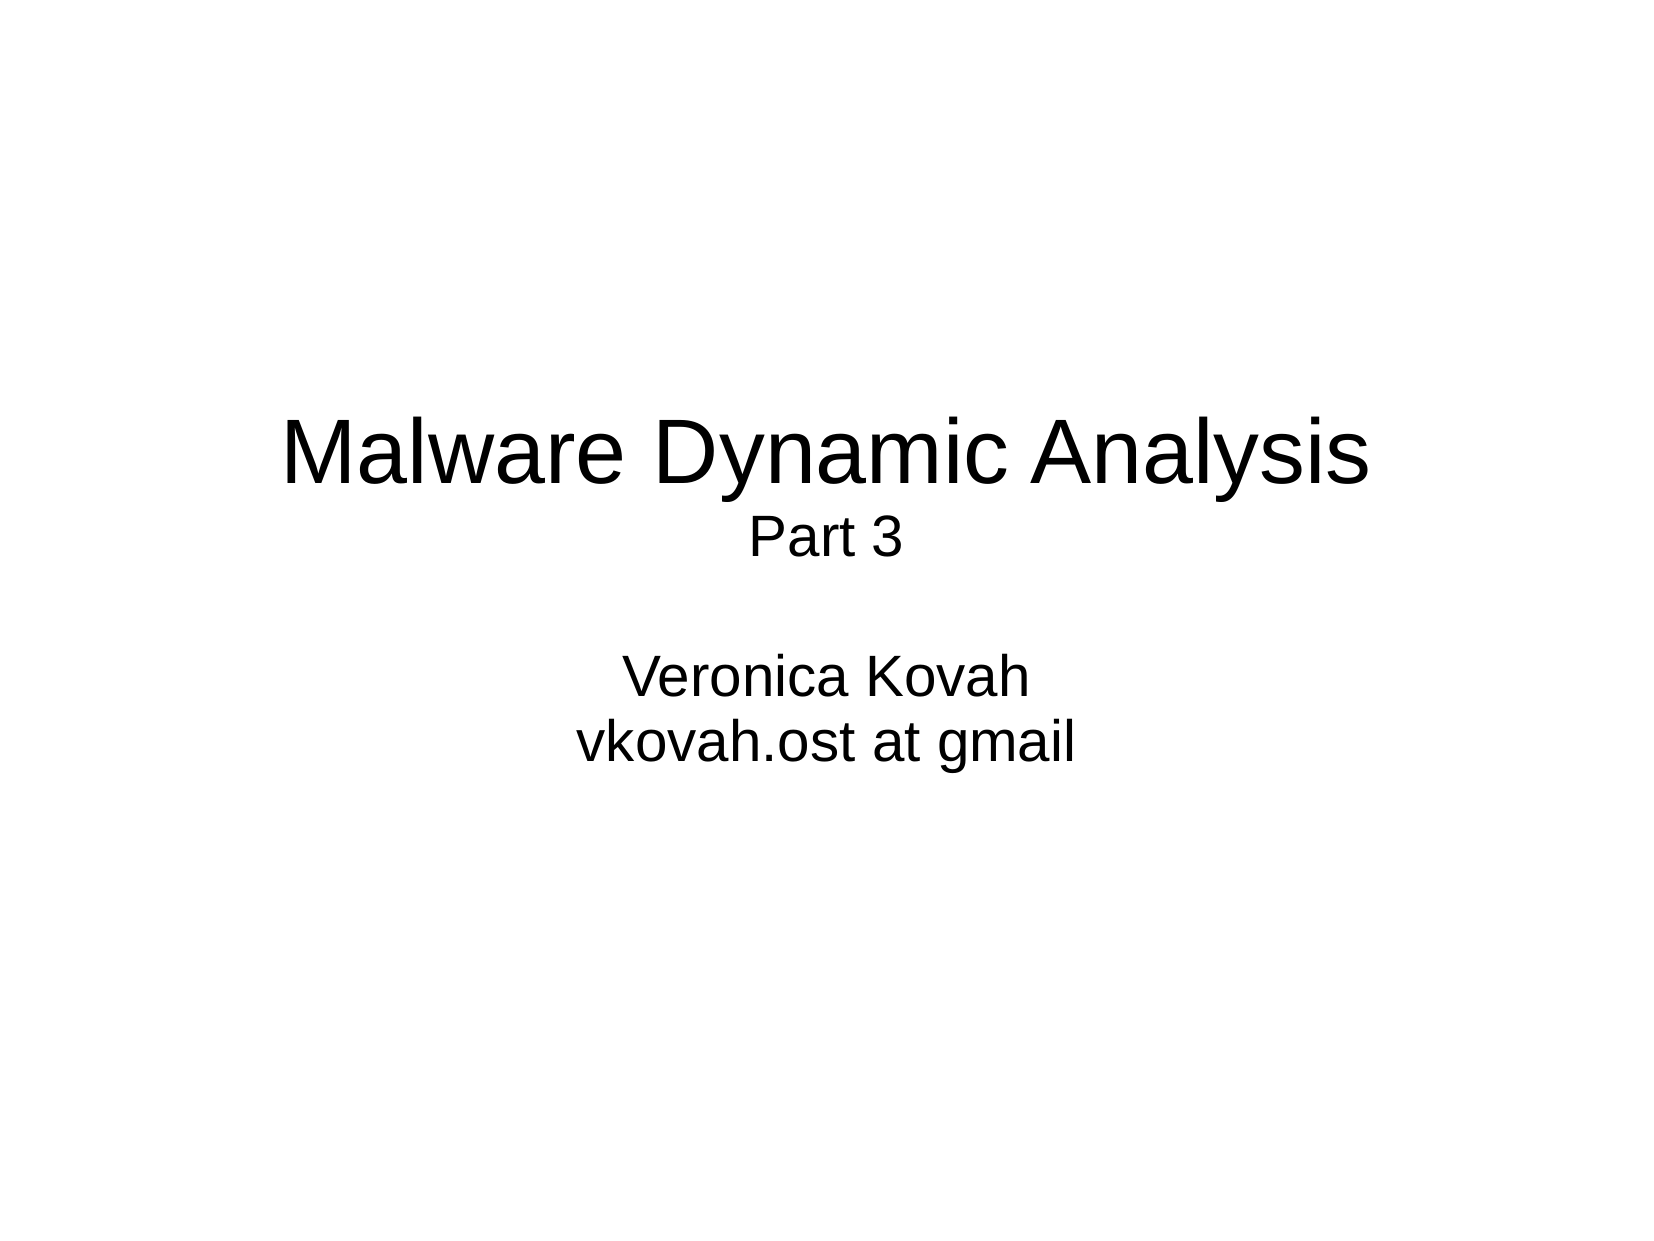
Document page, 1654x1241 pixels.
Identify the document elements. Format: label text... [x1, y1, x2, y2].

subtitle Malware Dynamic Analysis Part 3 Veronica Kovah vkovah.ost at gmail [82, 49, 1571, 1125]
